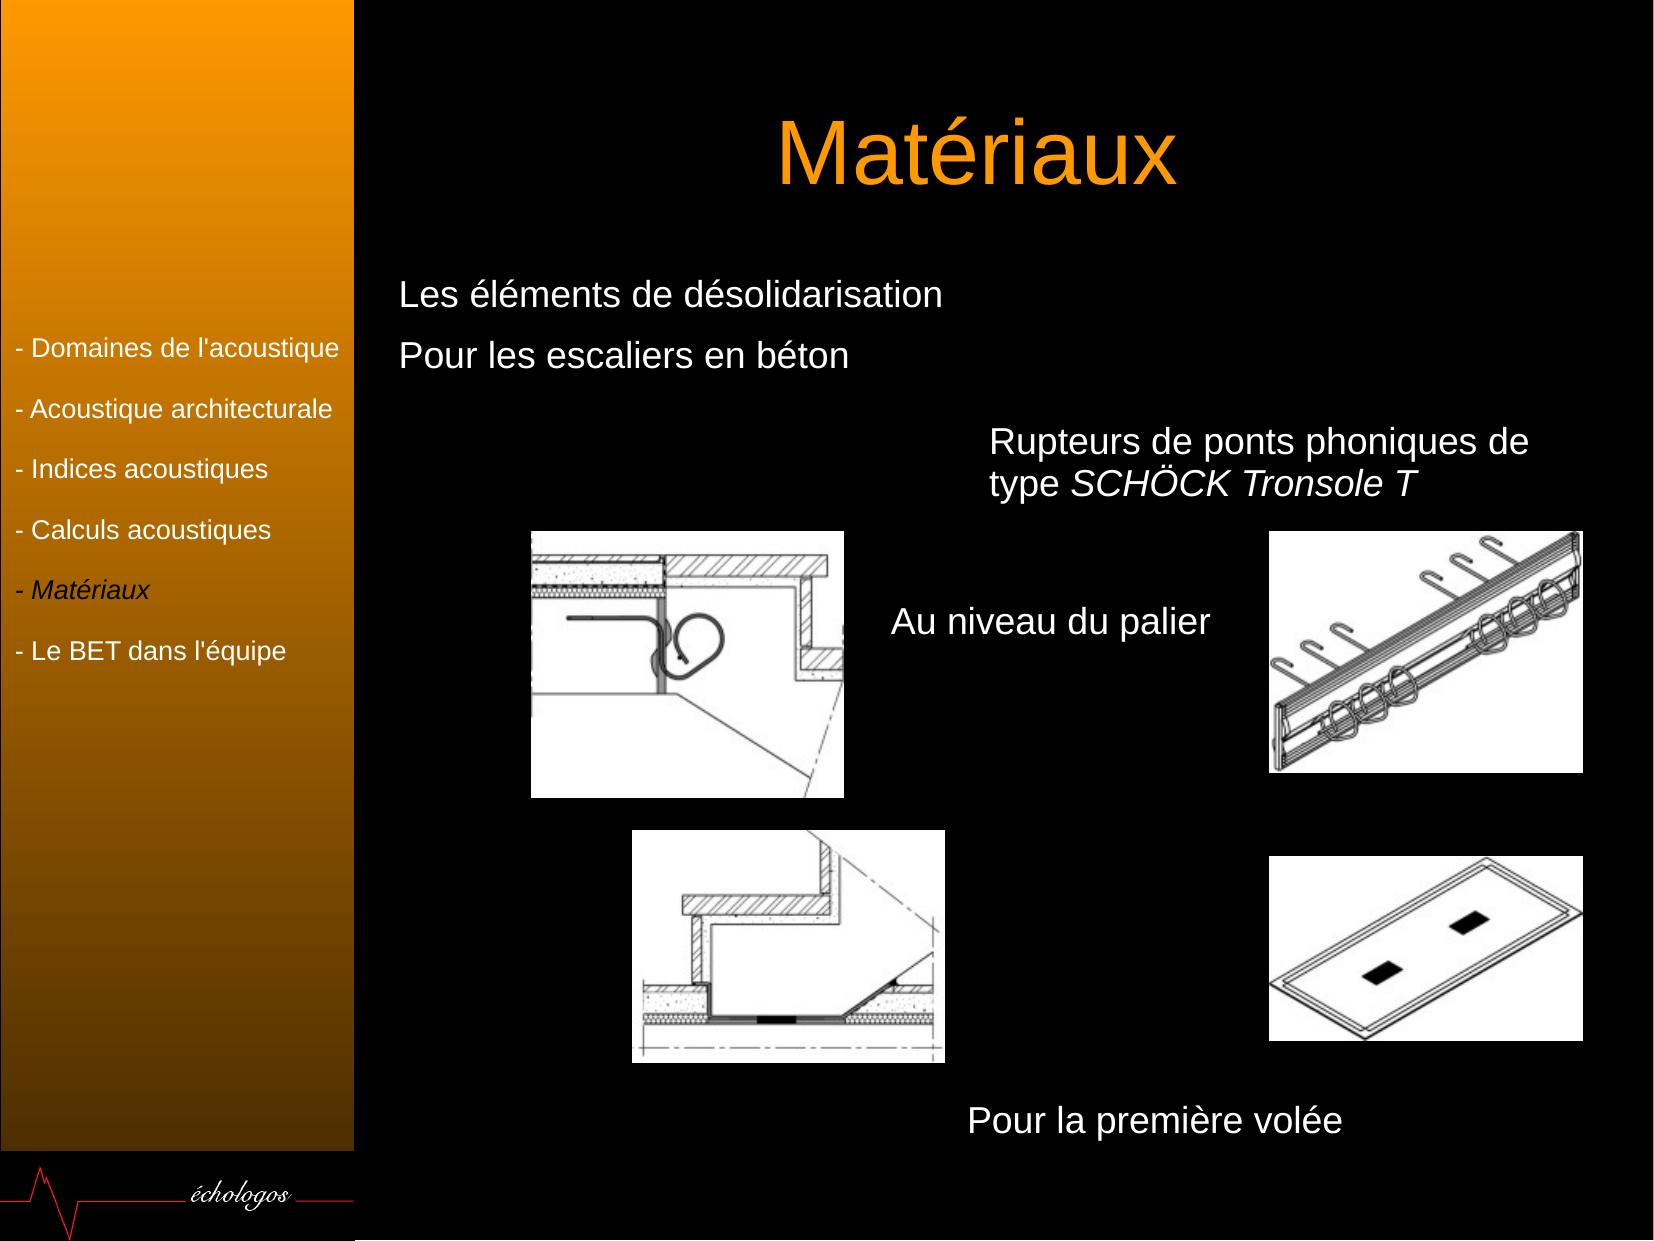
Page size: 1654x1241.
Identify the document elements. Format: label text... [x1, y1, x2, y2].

title Matériaux [383, 56, 1571, 250]
picture [0, 1166, 355, 1241]
picture [1269, 531, 1583, 773]
picture [632, 830, 945, 1063]
picture [531, 531, 844, 798]
text_box Au niveau du palier [876, 593, 1226, 651]
text_box Rupteurs de ponts phoniques de type SCHÖCK Tronsole T [974, 413, 1565, 532]
picture [1269, 856, 1583, 1041]
text_box Pour la première volée [952, 1092, 1359, 1150]
text_box - Domaines de l'acoustique - Acoustique architecturale - Indices acoustiques - Calculs acoustiques - Matériaux - Le BET dans l'équipe [0, 326, 355, 756]
text_box Pour les escaliers en béton [383, 326, 865, 384]
text_box Les éléments de désolidarisation [384, 266, 959, 323]
